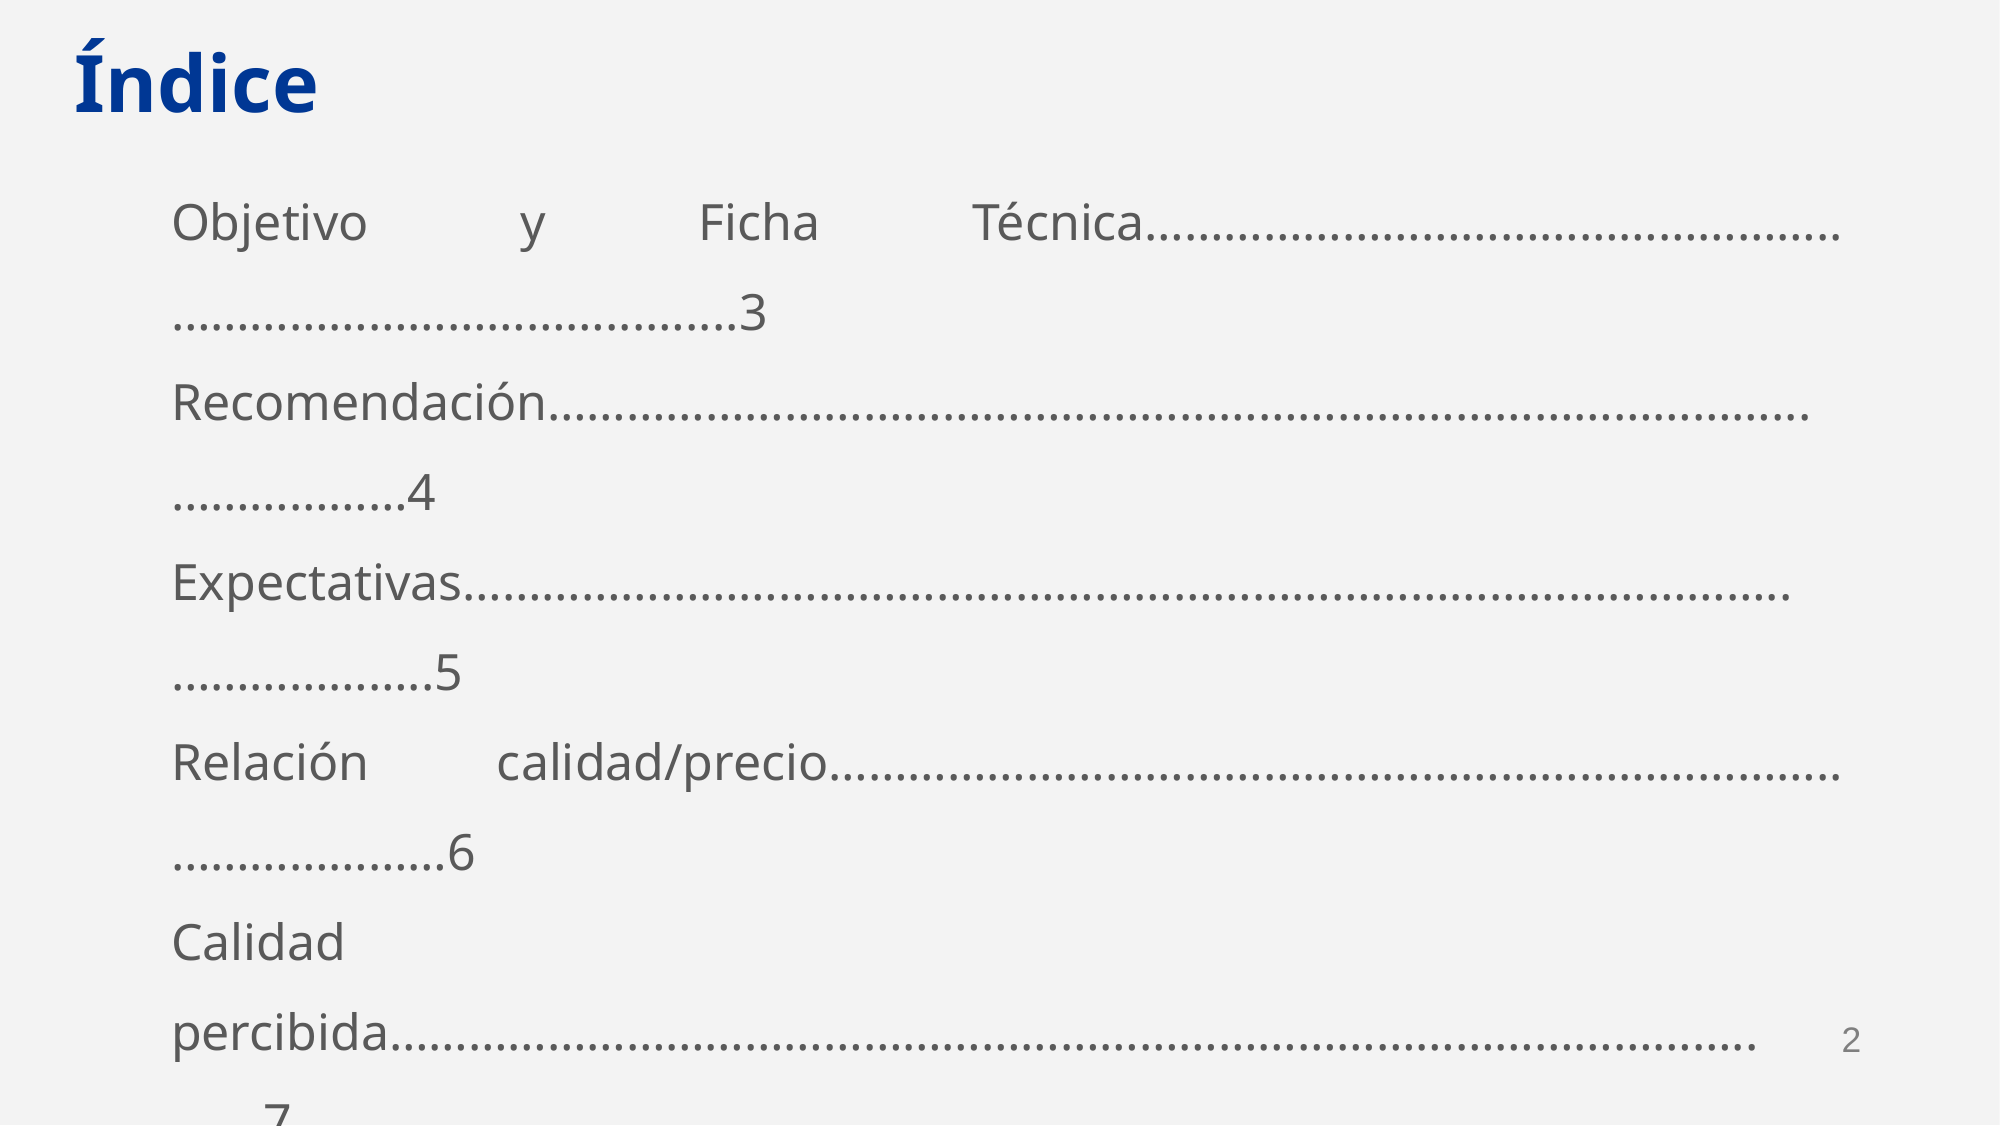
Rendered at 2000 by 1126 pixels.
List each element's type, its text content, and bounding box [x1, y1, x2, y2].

slide_number <number> [1412, 1008, 1880, 1069]
text_box Objetivo y Ficha Técnica……………………………………………..……………………………...…....3 Recomendación…………………………………………………………………………………...………………4 Expectativas………………………………………………………………………………………..………………..5 Relación calidad/precio…………………………………………………………………..…………………6 Calidad percibida…………………………………………………………………………………………..…….7 Productos……………………………………………………………………………………………...…………..….11 Nacionalidad…………………………………………………………………………………………..…………...13 Conclusiones y Recomendaciones………………………………………………….......….……15 [156, 152, 1859, 793]
text_box Índice [59, 26, 1937, 150]
